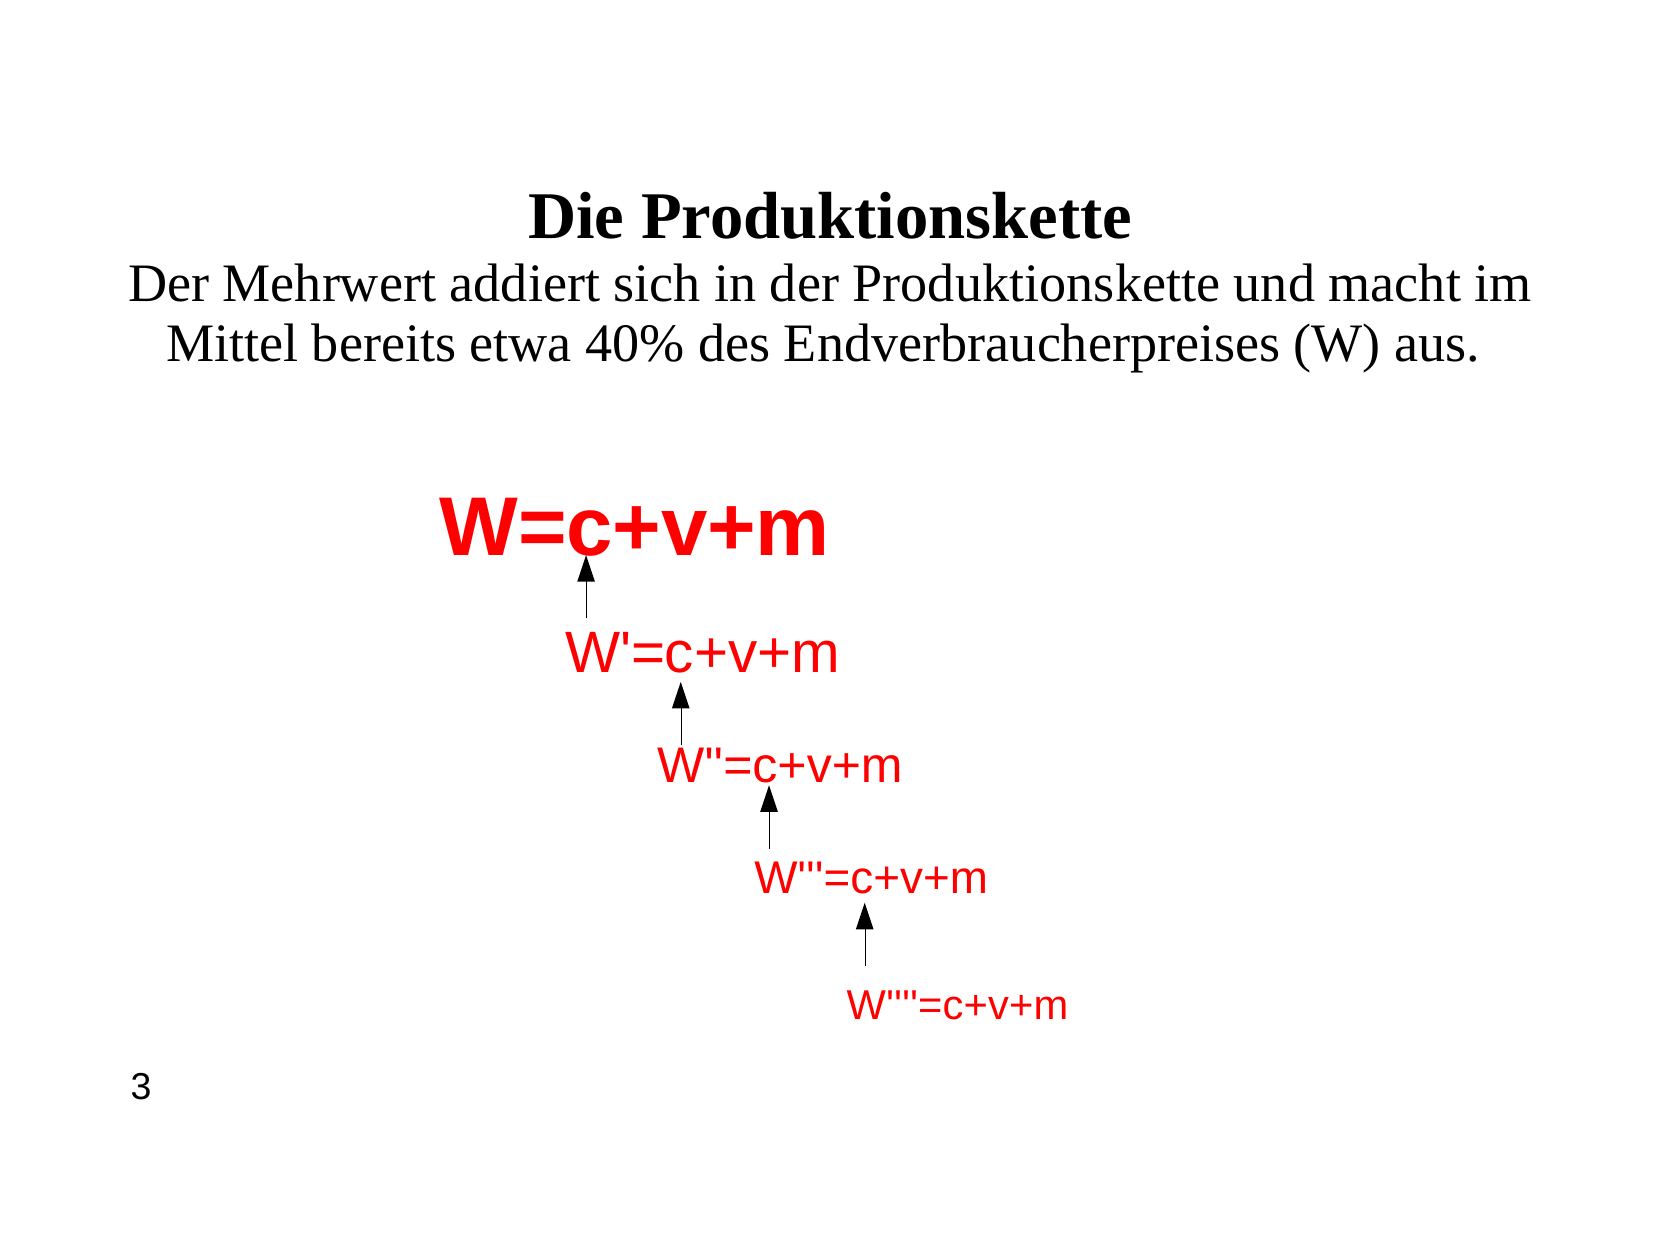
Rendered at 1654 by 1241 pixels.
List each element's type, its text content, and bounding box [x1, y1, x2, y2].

text_box W''''=c+v+m [831, 974, 1145, 1041]
text_box W=c+v+m [424, 472, 1016, 597]
text_box W'''=c+v+m [739, 844, 1059, 916]
text_box <Nummer> [115, 1057, 334, 1128]
text_box W''=c+v+m [642, 729, 987, 801]
text_box W'=c+v+m [550, 612, 933, 700]
text_box Die Produktionskette Der Mehrwert addiert sich in der Produktionskette und macht im Mittel bereits etwa 40% des Endverbraucherpreises (W) aus. [67, 171, 1595, 403]
